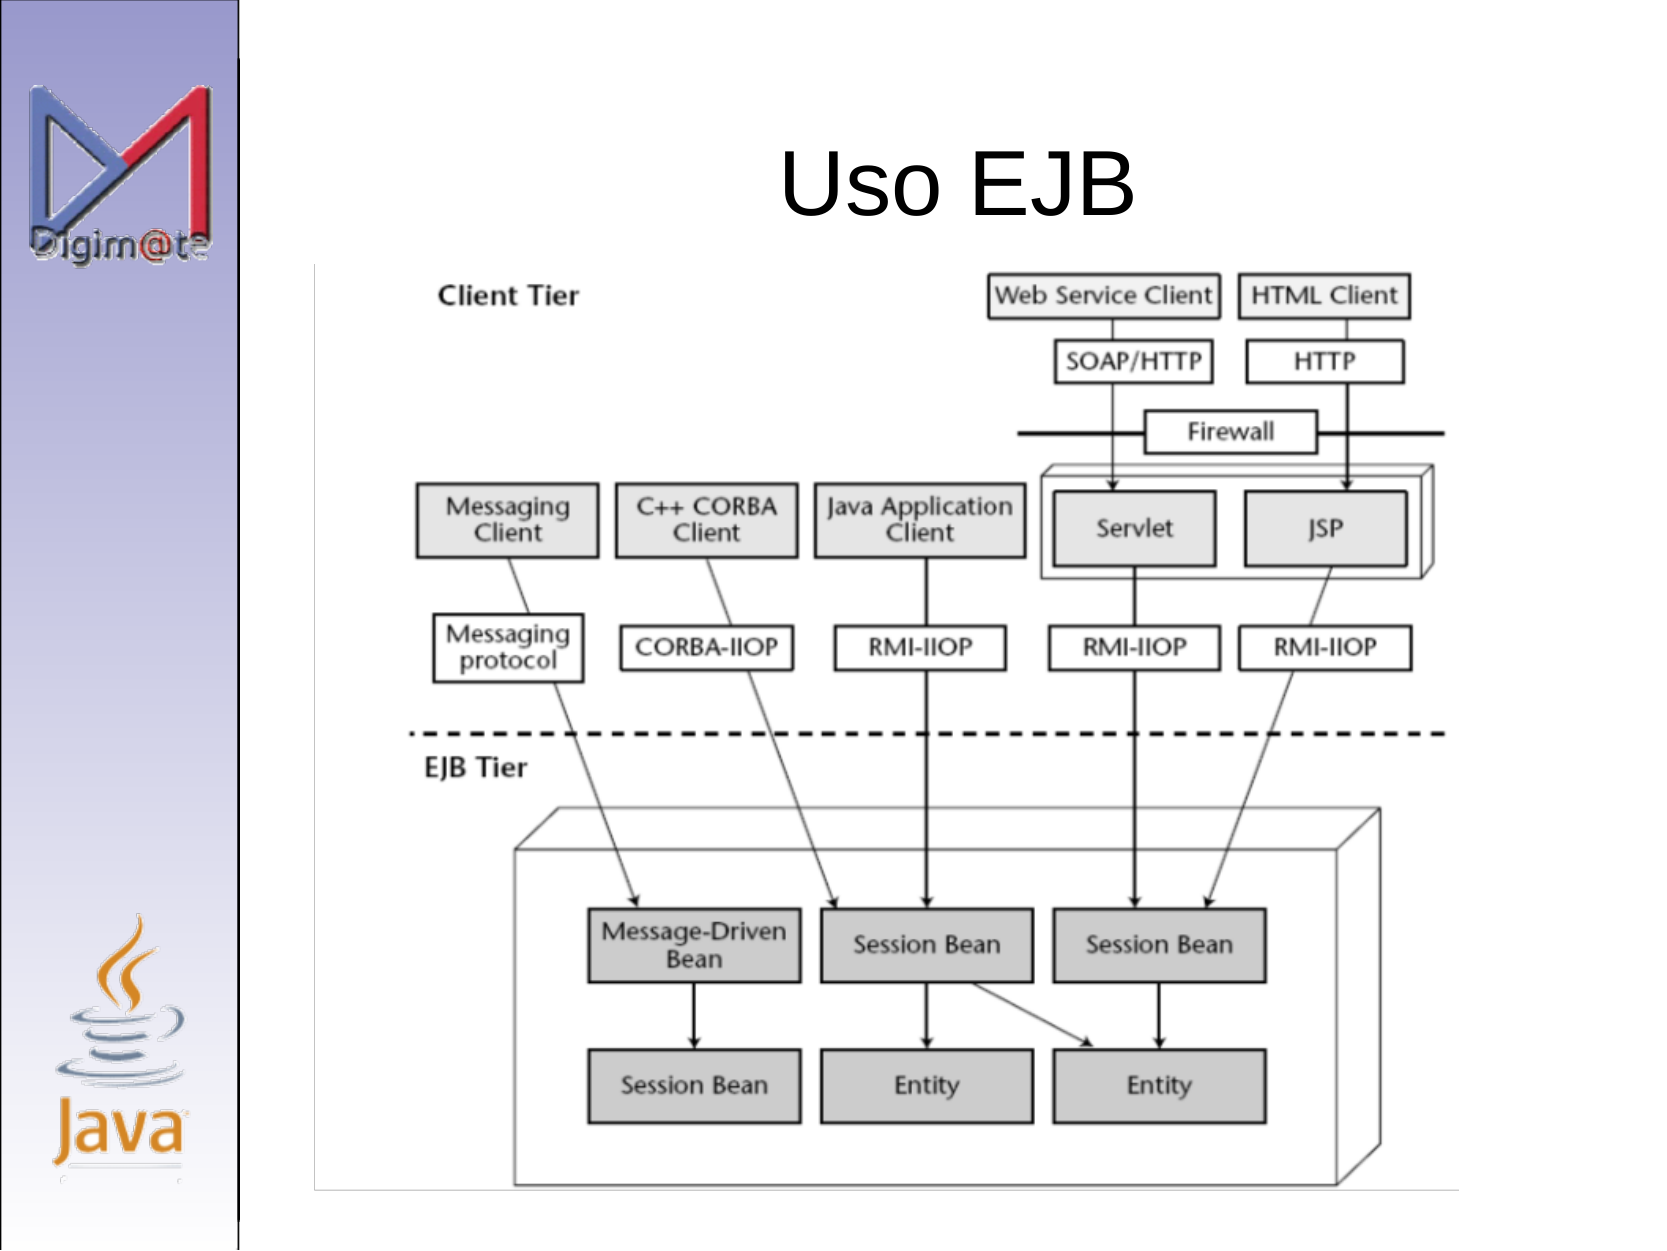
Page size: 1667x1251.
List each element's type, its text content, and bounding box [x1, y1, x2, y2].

title Uso EJB [267, 65, 1650, 281]
picture [0, 0, 1667, 1250]
